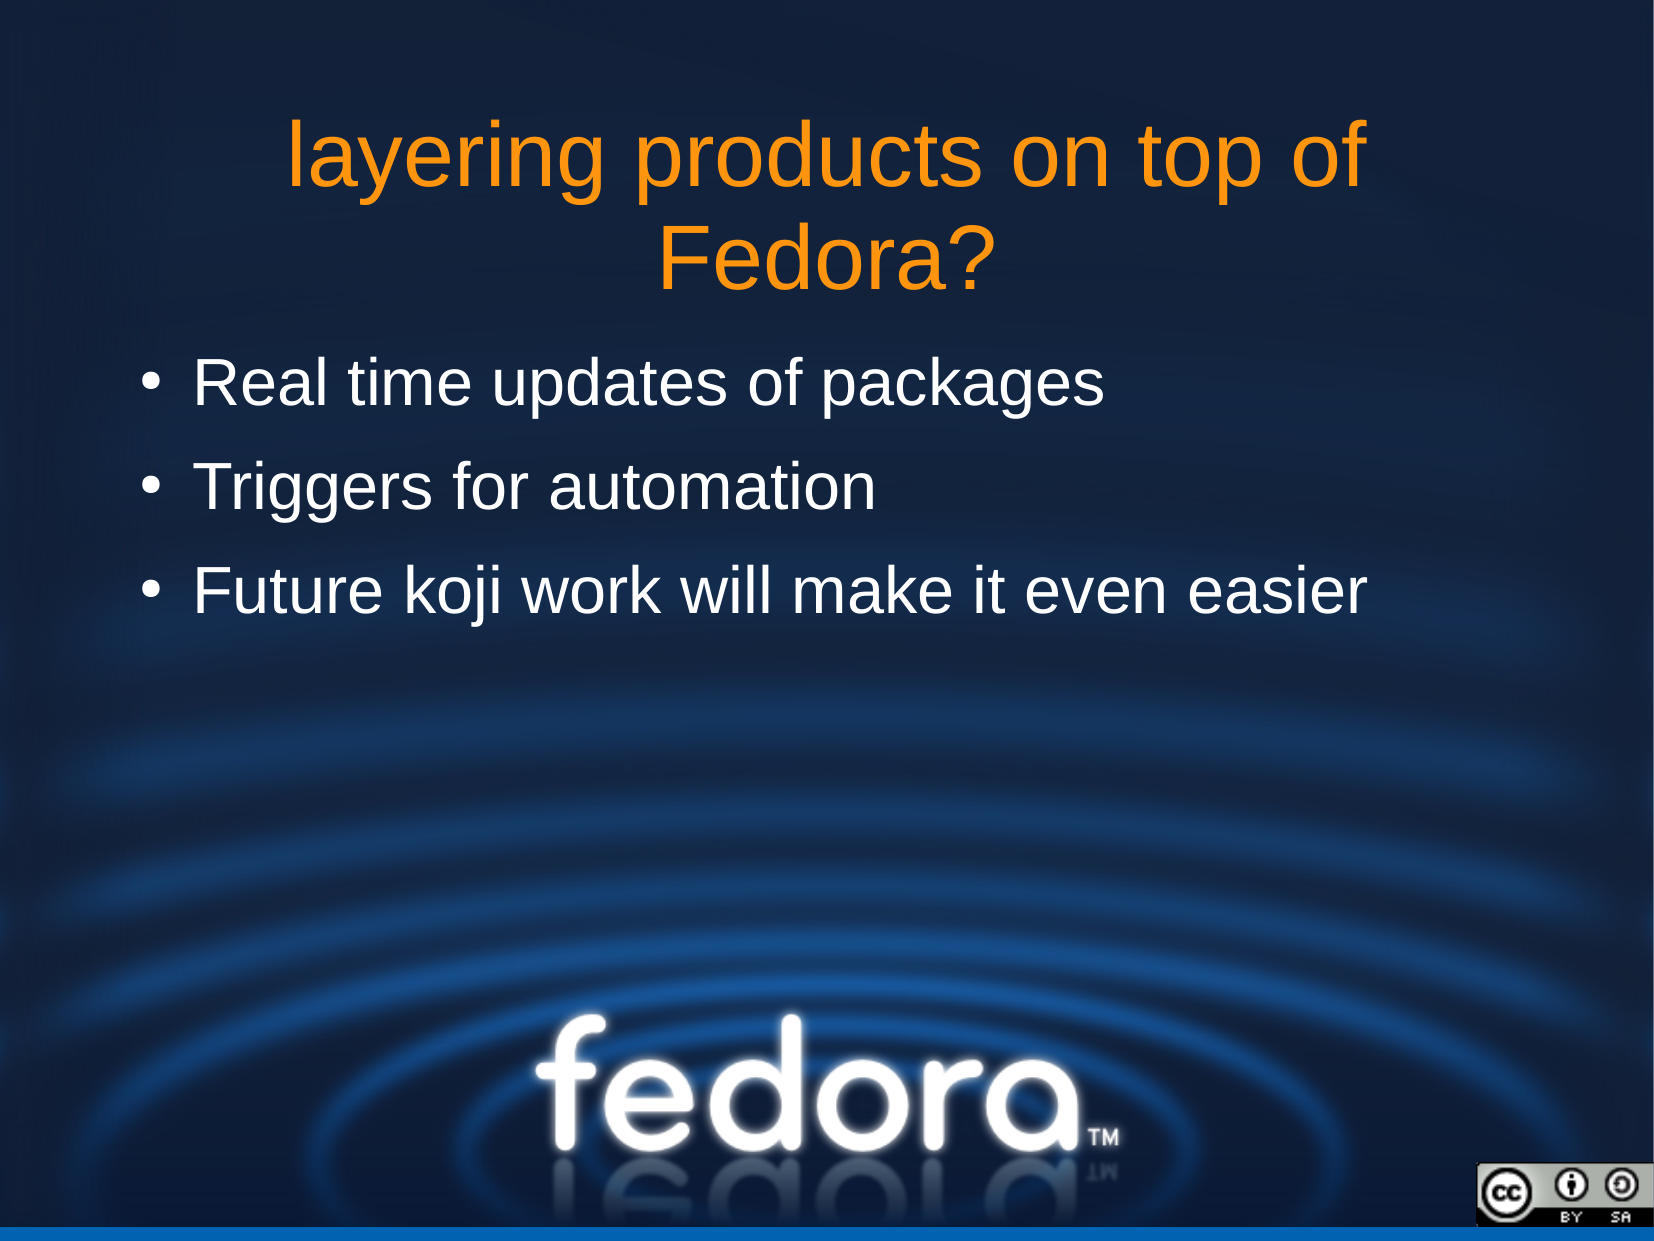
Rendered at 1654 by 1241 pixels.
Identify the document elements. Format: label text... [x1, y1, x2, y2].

picture [0, 0, 1654, 1227]
list Real time updates of packages Triggers for automation Future koji work will make it even easier [121, 344, 1534, 1112]
title layering products on top of Fedora? [121, 102, 1534, 310]
